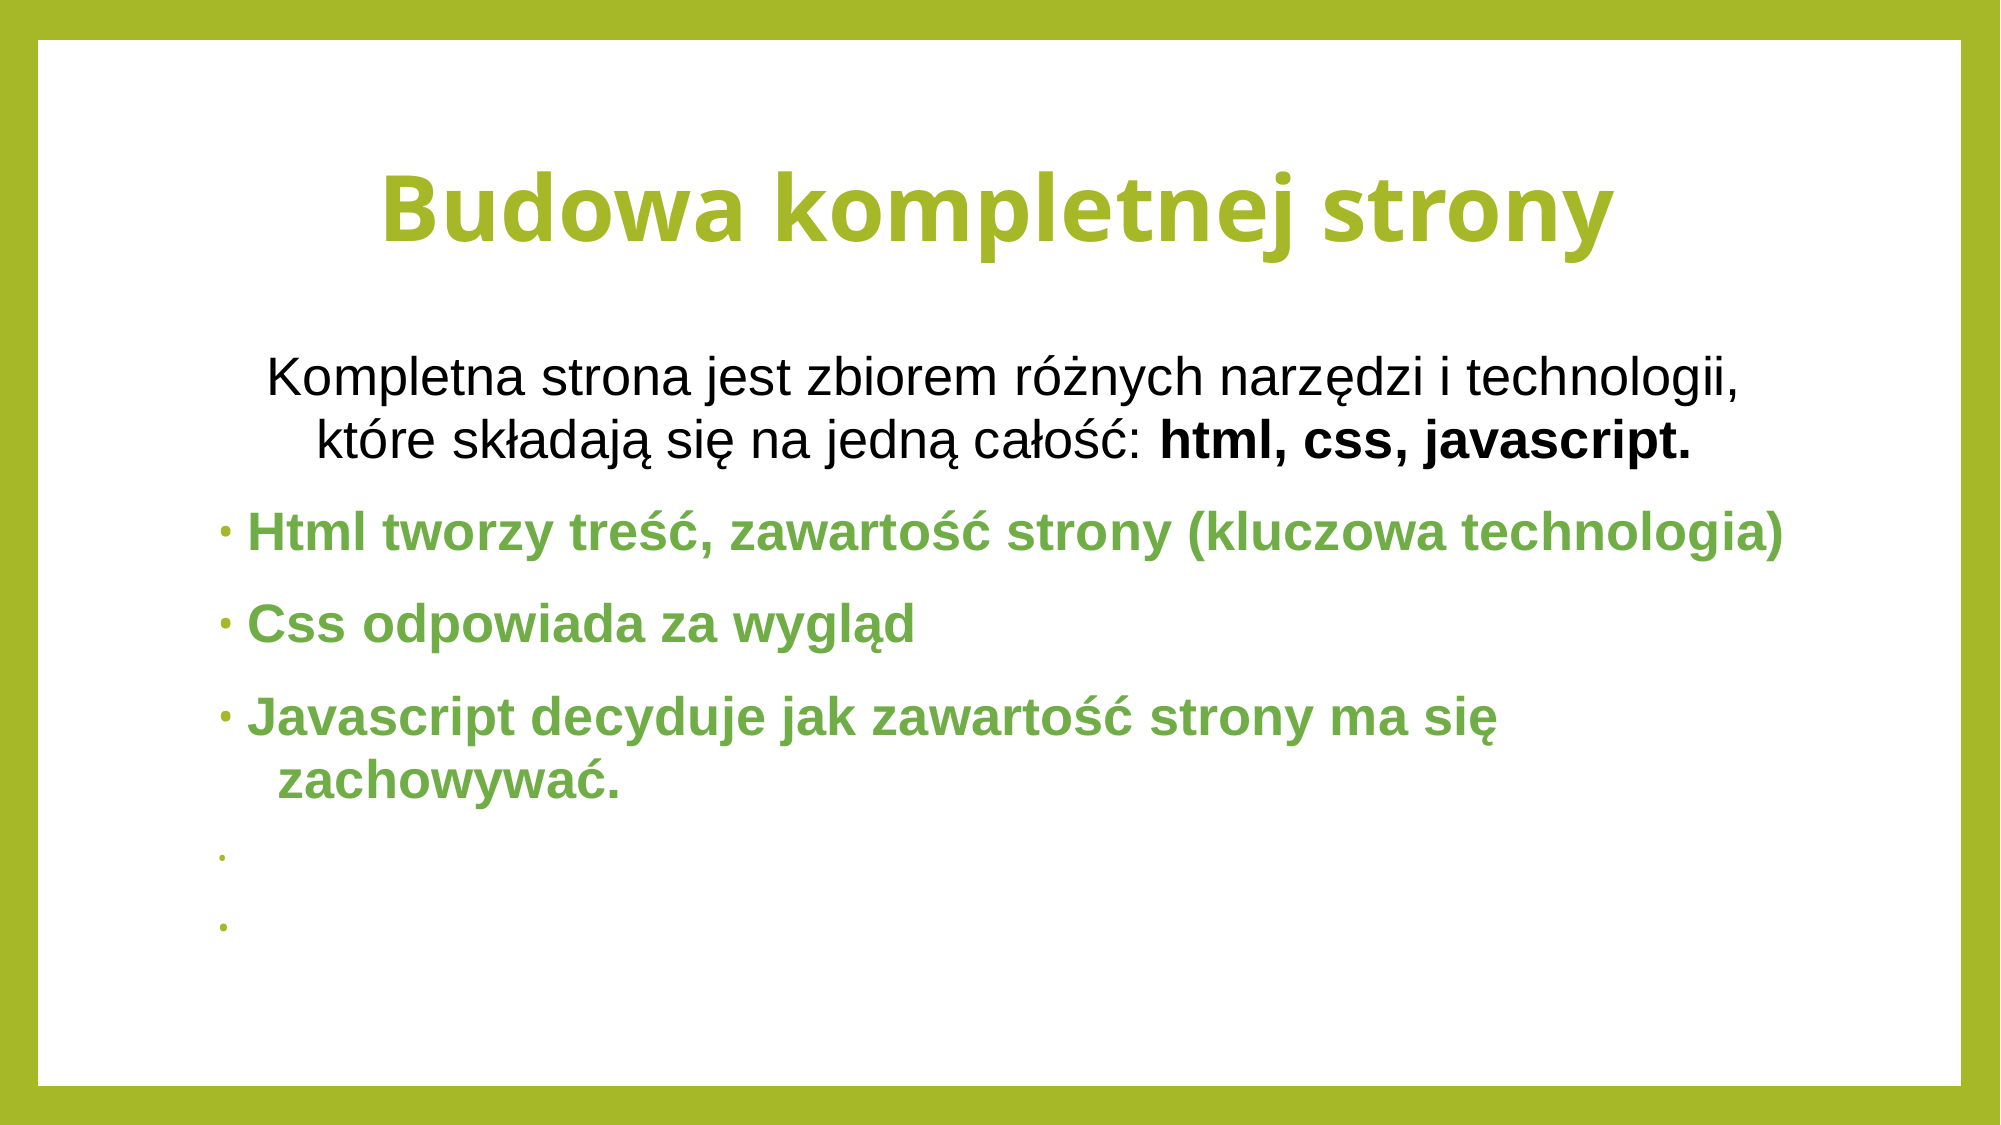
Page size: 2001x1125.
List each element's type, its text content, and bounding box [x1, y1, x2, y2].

list Kompletna strona jest zbiorem różnych narzędzi i technologii, które składają się na jedną całość: html, css, javascript. Html tworzy treść, zawartość strony (kluczowa technologia) Css odpowiada za wygląd Javascript decyduje jak zawartość strony ma się zachowywać. [187, 337, 1808, 1000]
title Budowa kompletnej strony [187, 99, 1808, 323]
